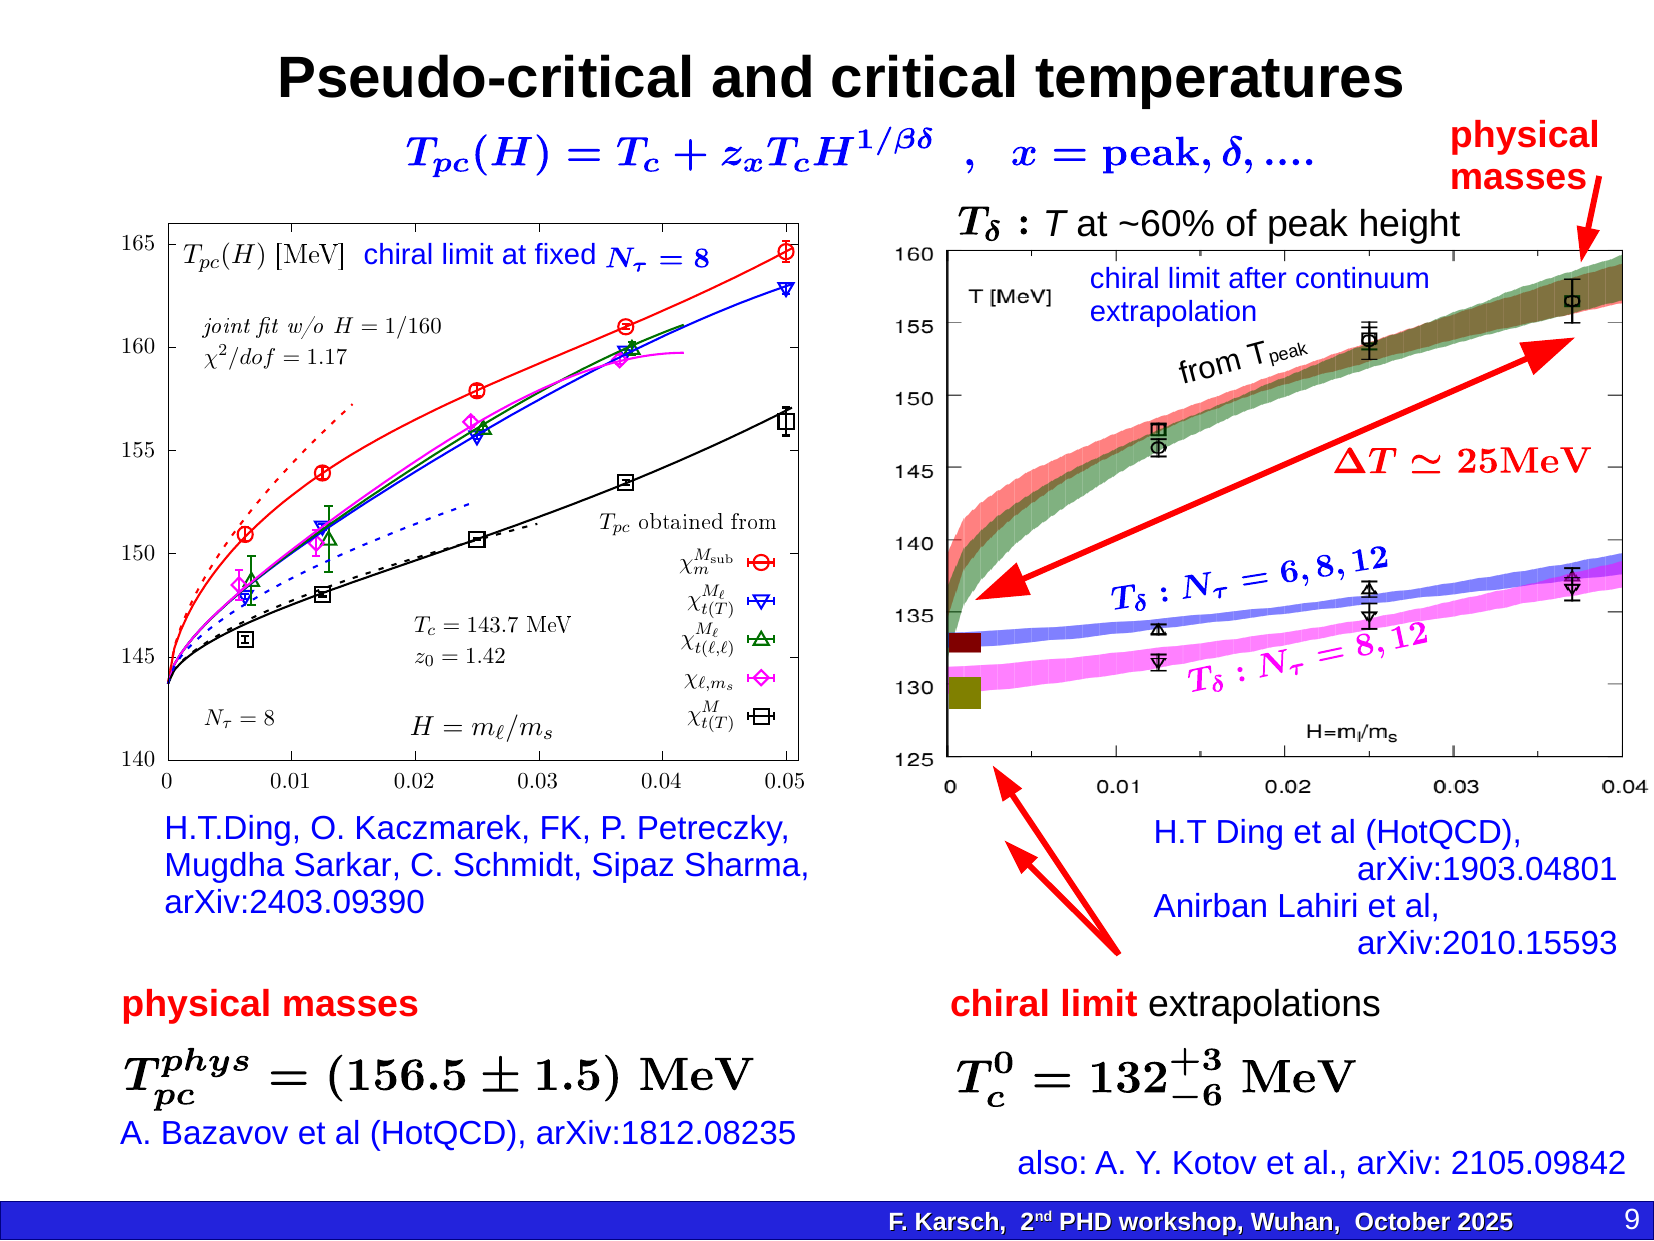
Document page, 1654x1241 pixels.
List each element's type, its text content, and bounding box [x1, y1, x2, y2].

text_box A. Bazavov et al (HotQCD), arXiv:1812.08235 [105, 1106, 857, 1169]
text_box [1168, 479, 1241, 511]
text_box H.T Ding et al (HotQCD), arXiv:1903.04801 Anirban Lahiri et al, arXiv:2010.15593 [1138, 805, 1643, 969]
text_box Pseudo-critical and critical temperatures [262, 37, 1463, 118]
text_box [958, 206, 1028, 242]
text_box chiral limit after continuum extrapolation [1075, 254, 1463, 368]
picture [860, 229, 1654, 808]
picture [112, 211, 816, 800]
text_box physical masses [106, 974, 577, 1074]
text_box [955, 1047, 1358, 1112]
text_box physical masses [1435, 106, 1651, 206]
text_box [1187, 621, 1428, 697]
text_box H.T.Ding, O. Kaczmarek, FK, P. Petreczky, Mugdha Sarkar, C. Schmidt, Sipaz Sharma, arXiv:2403.09390 [149, 802, 848, 928]
text_box [1458, 447, 1591, 474]
text_box [1111, 546, 1388, 615]
text_box chiral limit at fixed [348, 230, 663, 283]
text_box [605, 247, 709, 272]
text_box T at ~60% of peak height [1028, 195, 1526, 265]
text_box also: A. Y. Kotov et al., arXiv: 2105.09842 [1002, 1136, 1654, 1189]
text_box [123, 1047, 756, 1106]
text_box [1172, 370, 1527, 551]
text_box [406, 126, 1313, 178]
text_box chiral limit extrapolations [935, 975, 1498, 1032]
text_box from Tpeak [1162, 368, 1300, 403]
